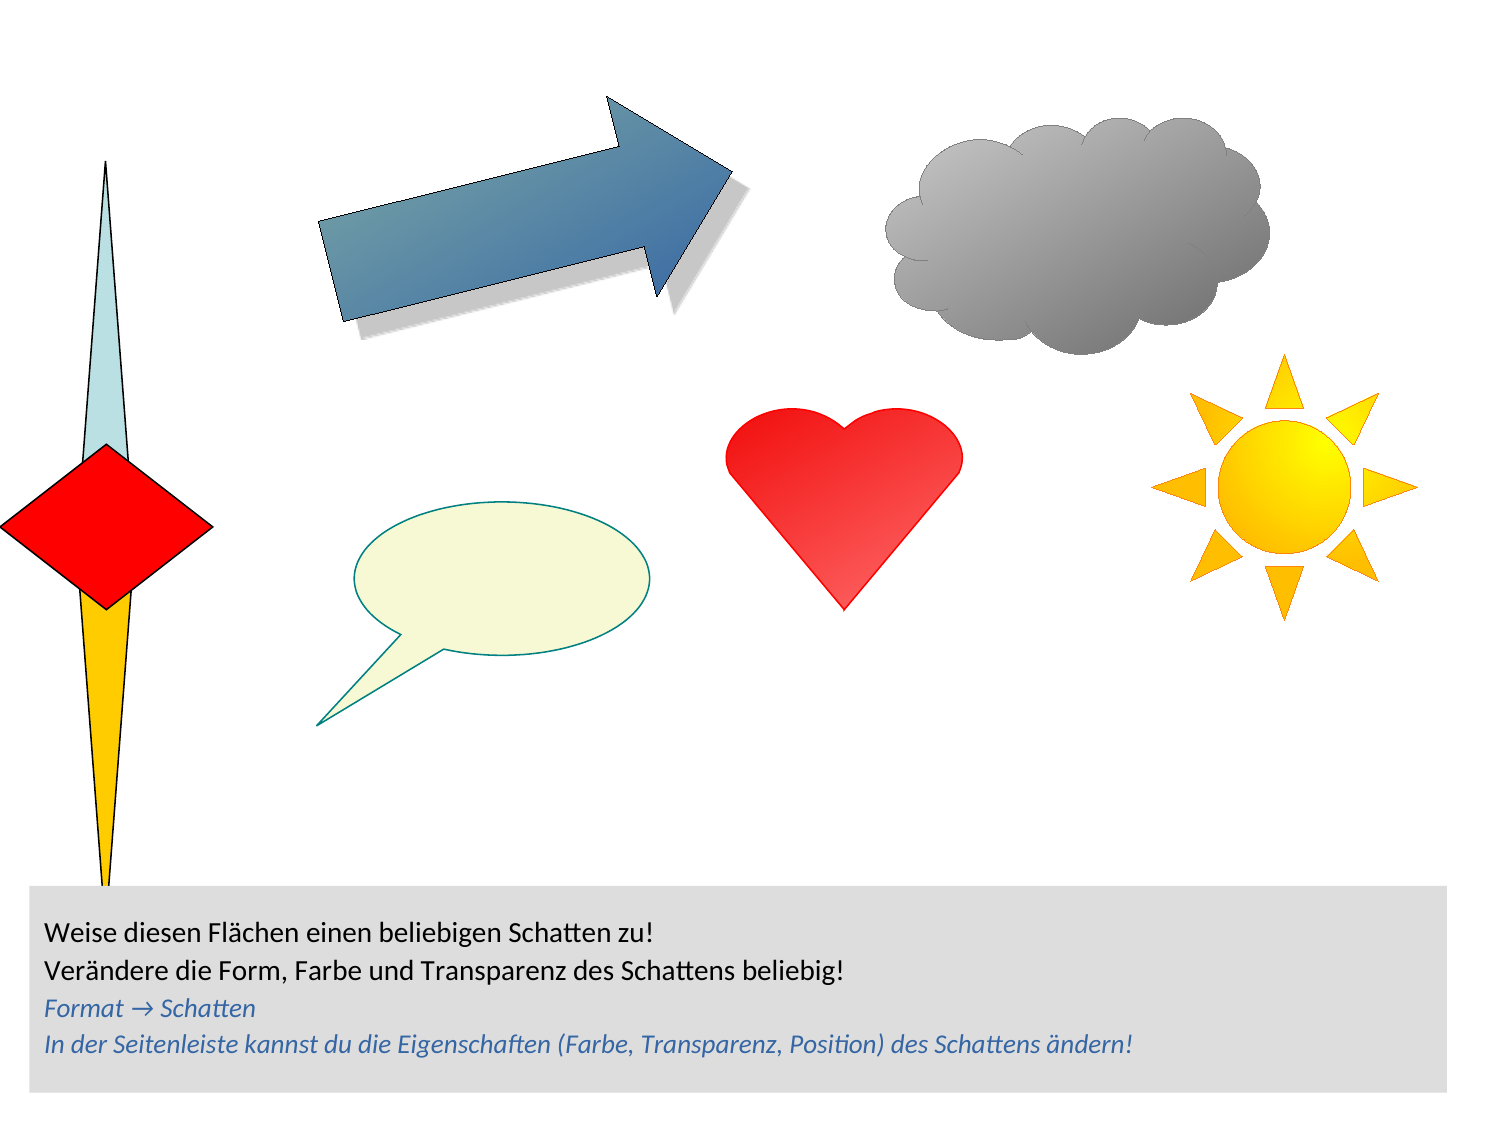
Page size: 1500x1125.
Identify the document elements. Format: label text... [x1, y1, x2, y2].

text_box [1265, 354, 1304, 409]
text_box [1218, 420, 1351, 554]
text_box [1151, 468, 1206, 507]
text_box [318, 96, 733, 322]
text_box [1363, 468, 1418, 507]
text_box Weise diesen Flächen einen beliebigen Schatten zu! Verändere die Form, Farbe und Transparenz des Schattens beliebig! Format → Schatten In der Seitenleiste kannst du die Eigenschaften (Farbe, Transparenz, Position) des Schattens ändern! [29, 885, 1447, 1093]
text_box [1326, 529, 1379, 582]
text_box [1190, 529, 1243, 582]
text_box [316, 501, 650, 726]
text_box [726, 408, 963, 610]
text_box [1190, 393, 1243, 445]
text_box [1326, 393, 1379, 445]
text_box [885, 118, 1270, 355]
text_box [1265, 566, 1304, 621]
